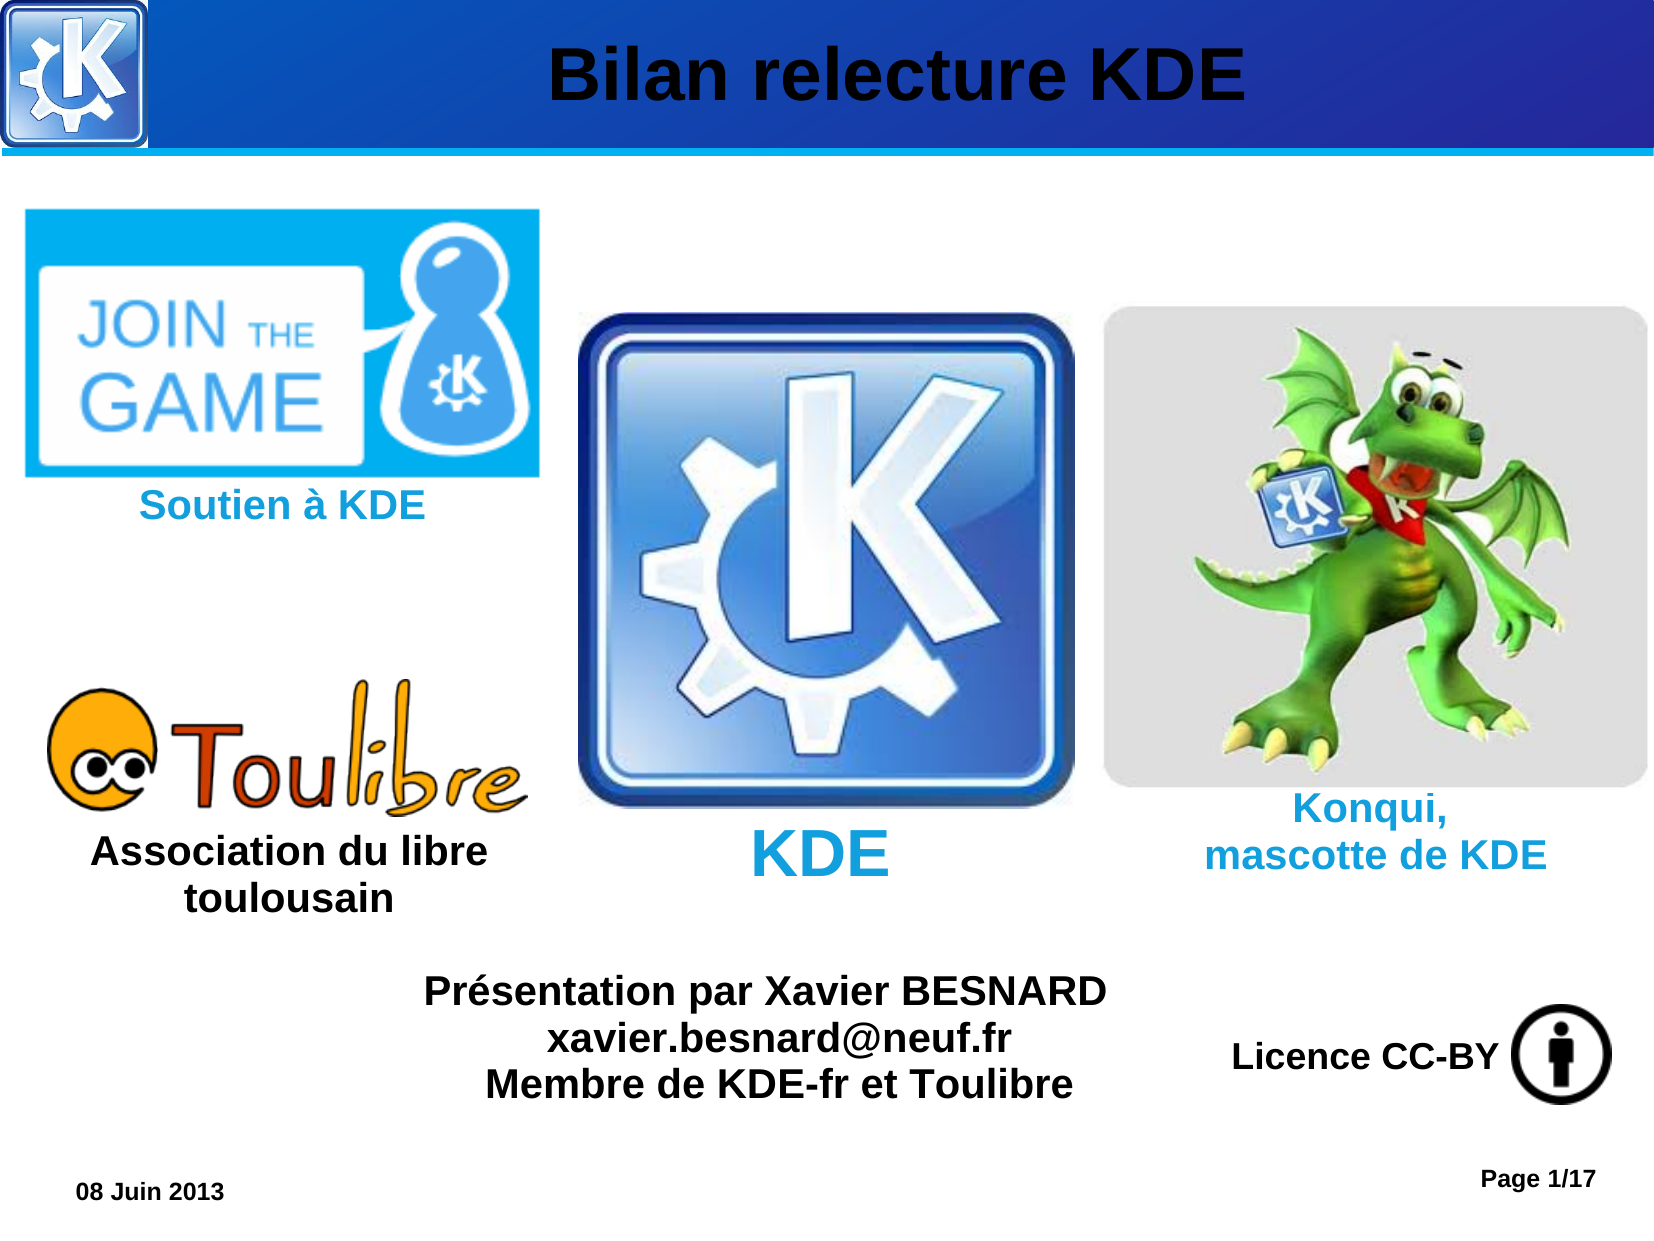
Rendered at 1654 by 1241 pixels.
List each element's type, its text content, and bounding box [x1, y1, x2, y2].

picture [578, 312, 1075, 809]
text_box KDE [578, 809, 1064, 899]
text_box Présentation par Xavier BESNARD xavier.besnard@neuf.fr Membre de KDE-fr et Toulibre [295, 950, 1265, 1169]
text_box Konqui, mascotte de KDE [1114, 793, 1638, 887]
picture [1098, 301, 1654, 793]
text_box Bilan relecture KDE [141, 0, 1654, 148]
picture [39, 221, 530, 466]
text_box Licence CC-BY [1206, 1027, 1515, 1086]
picture [0, 0, 141, 148]
picture [10, 203, 556, 487]
picture [1511, 1004, 1612, 1105]
text_box Soutien à KDE [34, 474, 531, 537]
text_box Association du libre toulousain [47, 820, 532, 930]
picture [47, 679, 528, 818]
